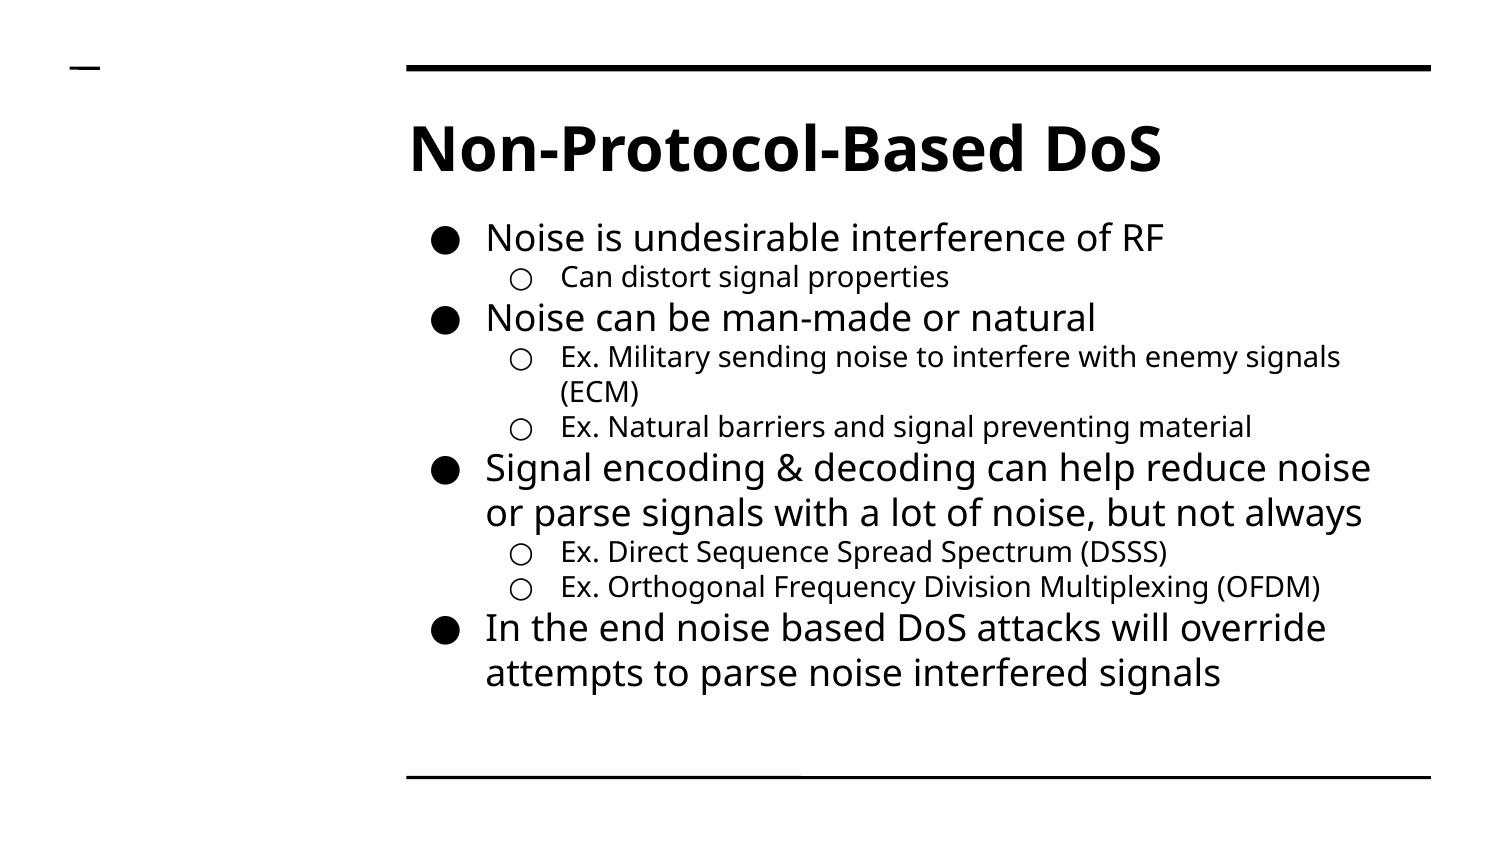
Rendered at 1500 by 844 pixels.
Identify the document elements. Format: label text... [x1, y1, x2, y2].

list Noise is undesirable interference of RF Can distort signal properties Noise can be man-made or natural Ex. Military sending noise to interfere with enemy signals (ECM) Ex. Natural barriers and signal preventing material Signal encoding & decoding can help reduce noise or parse signals with a lot of noise, but not always Ex. Direct Sequence Spread Spectrum (DSSS) Ex. Orthogonal Frequency Division Multiplexing (OFDM) In the end noise based DoS attacks will override attempts to parse noise interfered signals [395, 198, 1433, 755]
title Non-Protocol-Based DoS [393, 94, 1431, 199]
